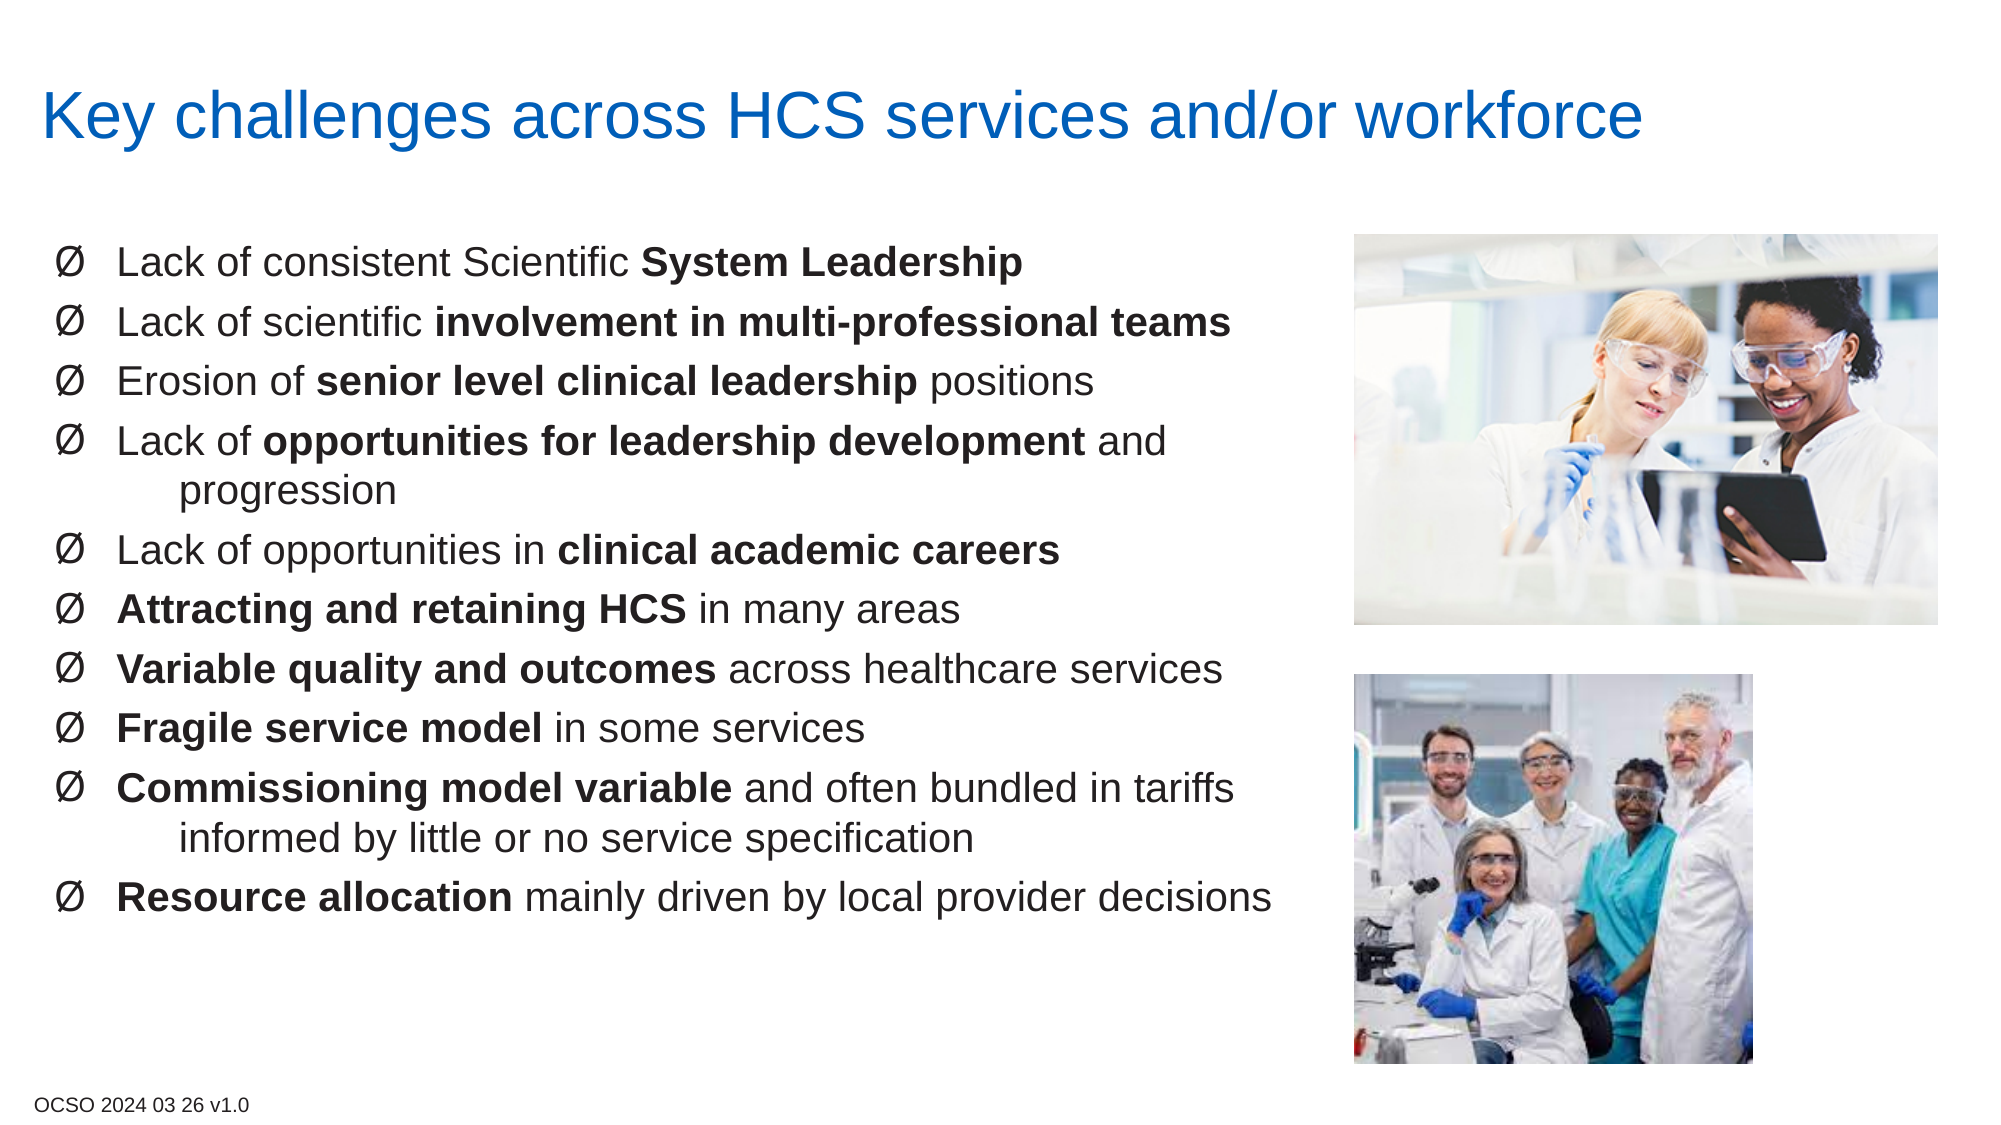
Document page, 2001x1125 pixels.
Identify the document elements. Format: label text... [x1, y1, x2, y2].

title Key challenges across HCS services and/or workforce [26, 48, 1832, 185]
text_box OCSO 2024 03 26 v1.0 [18, 1084, 267, 1125]
text_box Lack of consistent Scientific System Leadership Lack of scientific involvement in multi-professional teams Erosion of senior level clinical leadership positions Lack of opportunities for leadership development and progression Lack of opportunities in clinical academic careers Attracting and retaining HCS in many areas Variable quality and outcomes across healthcare services Fragile service model in some services Commissioning model variable and often bundled in tariffs informed by little or no service specification Resource allocation mainly driven by local provider decisions [53, 234, 1286, 1027]
picture [1354, 674, 1753, 1064]
picture [1354, 234, 1938, 625]
